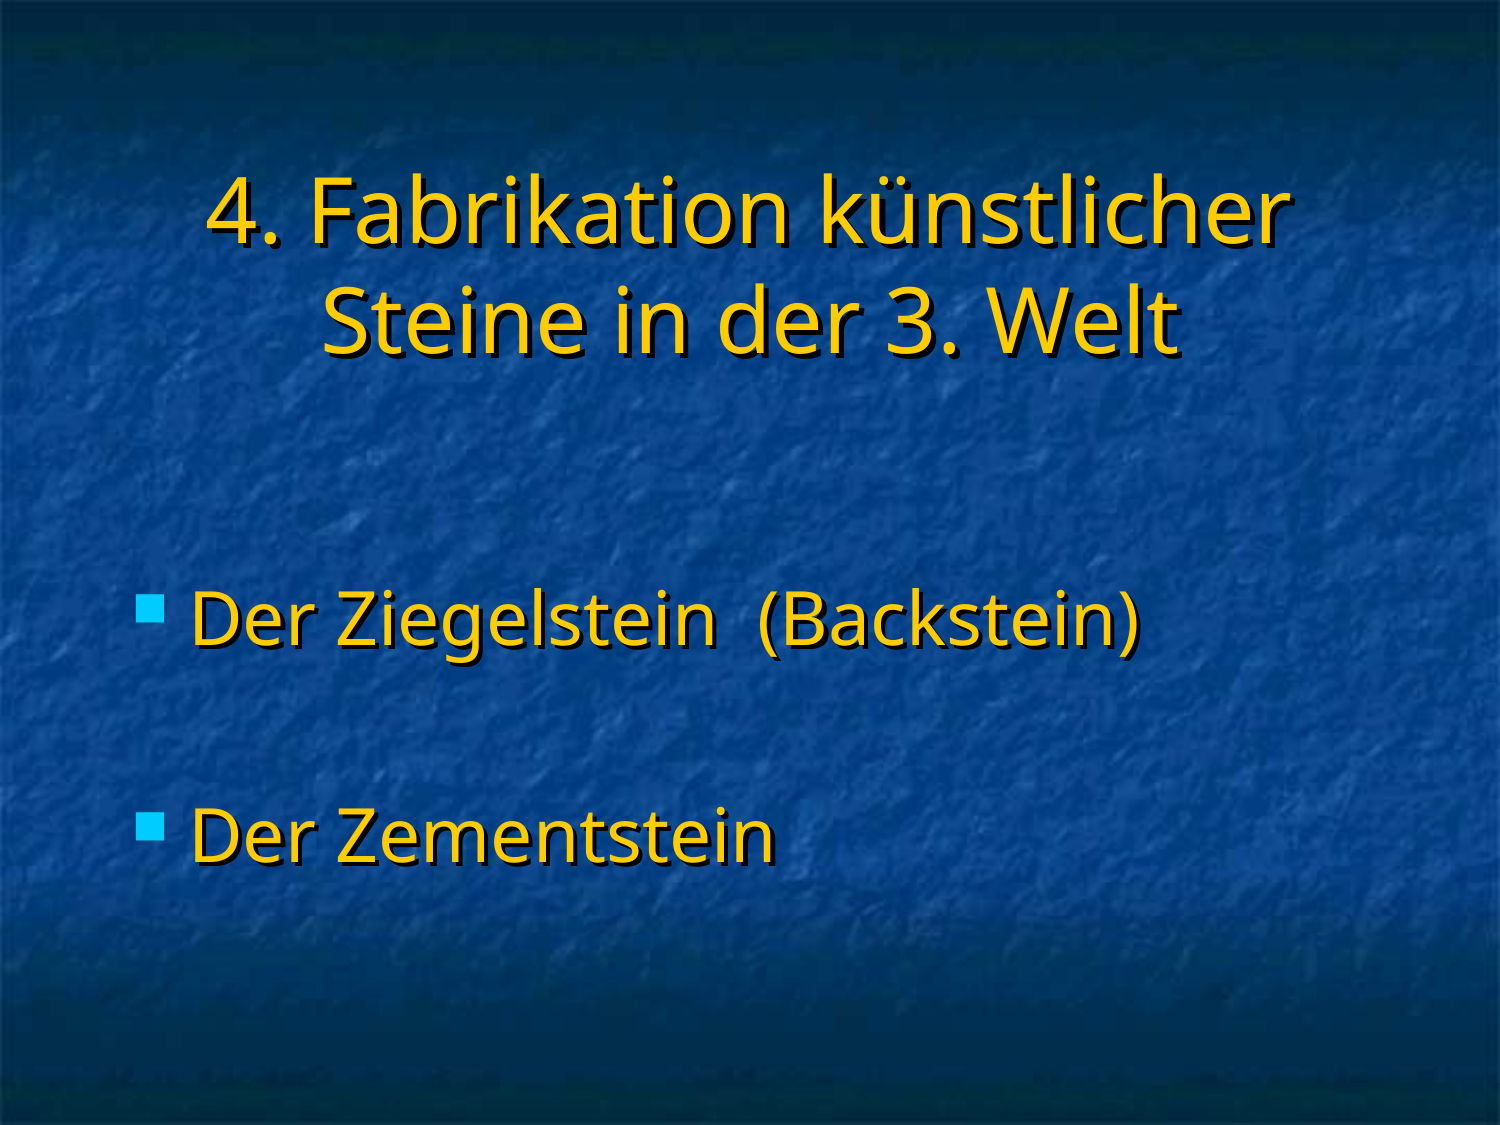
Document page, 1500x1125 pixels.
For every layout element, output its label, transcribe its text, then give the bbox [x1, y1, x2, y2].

picture [0, 0, 1500, 1125]
list Der Ziegelstein (Backstein) Der Zementstein [117, 562, 1383, 1001]
title 4. Fabrikation künstlicher Steine in der 3. Welt [75, 148, 1426, 374]
